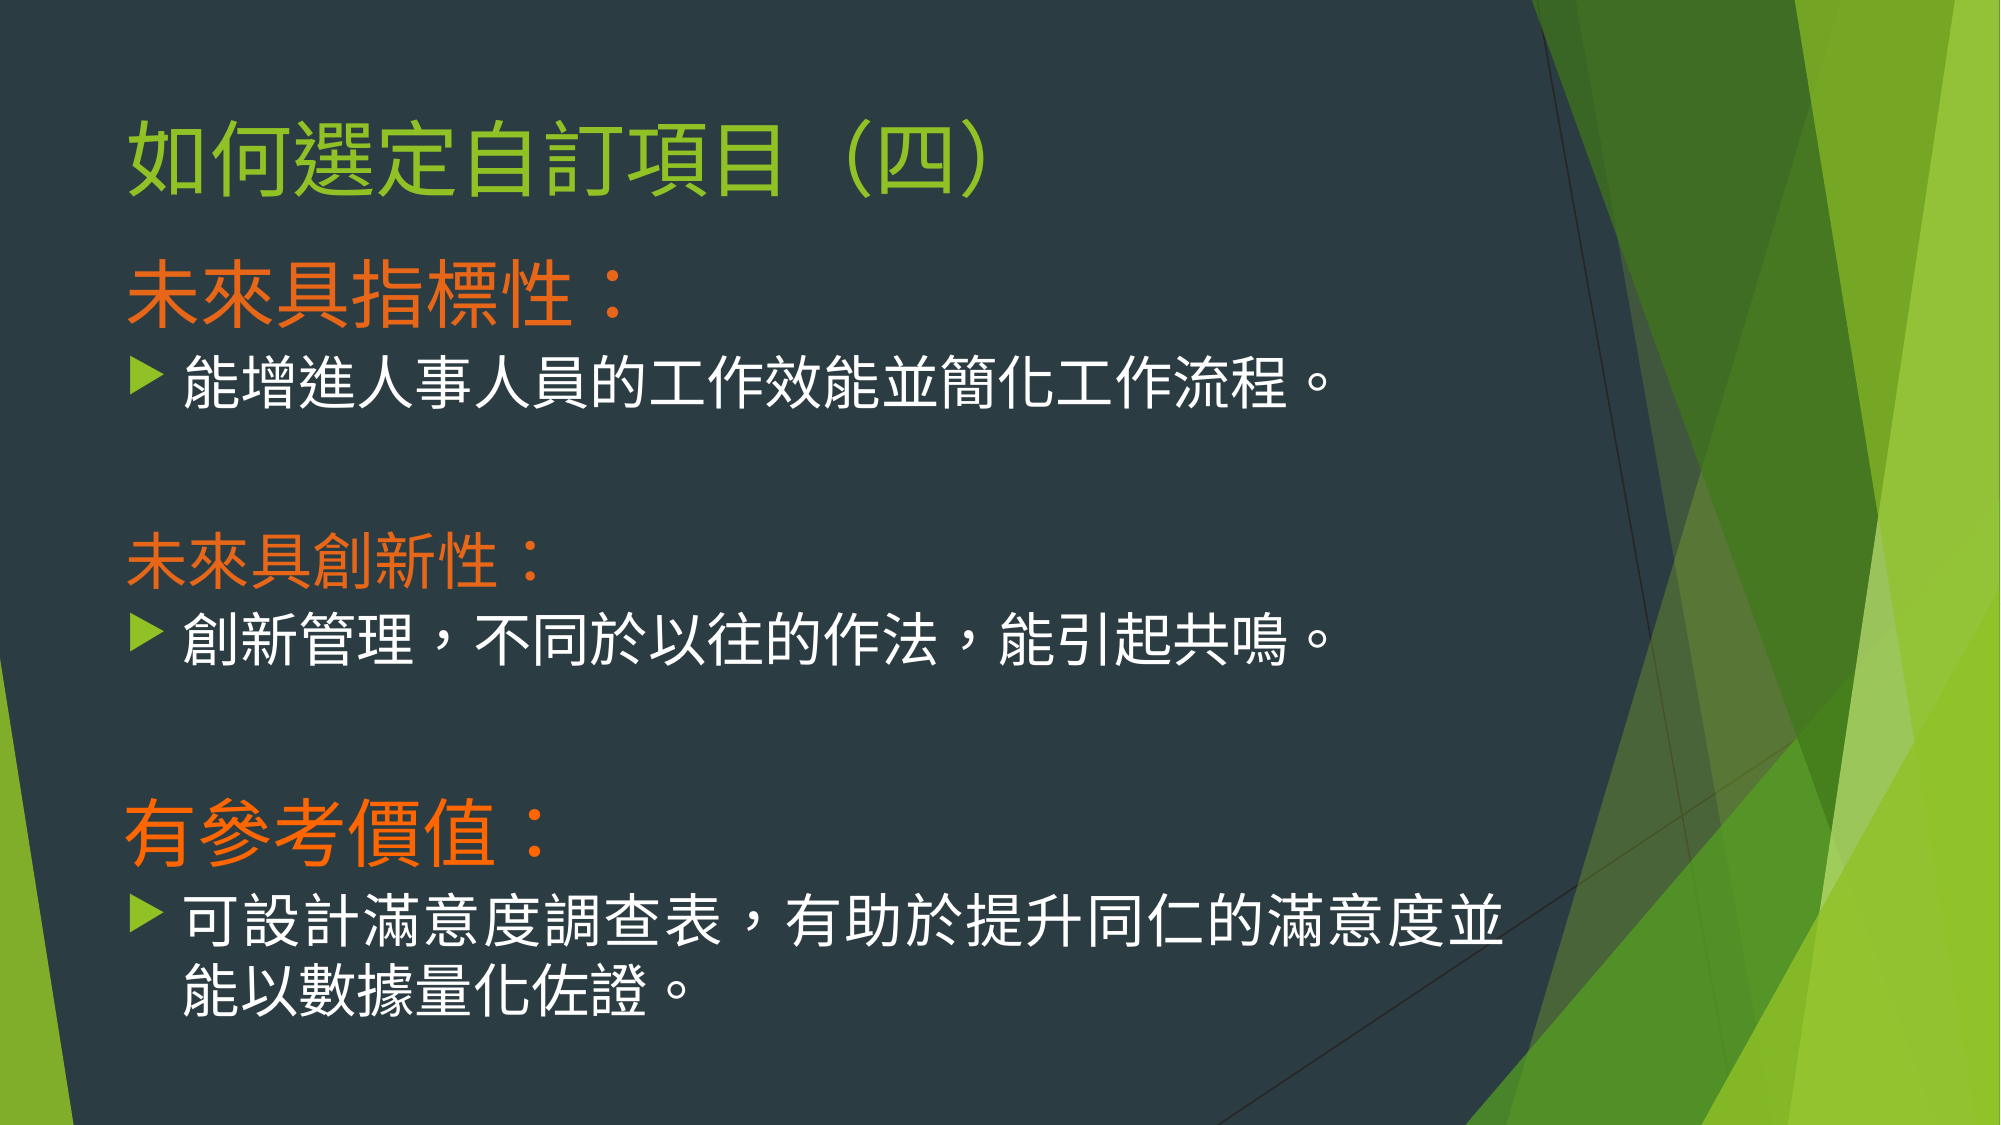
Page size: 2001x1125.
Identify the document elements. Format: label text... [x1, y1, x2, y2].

list 創新管理，不同於以往的作法，能引起共鳴。 [110, 595, 1522, 697]
list 未來具創新性： [110, 514, 1522, 595]
text_box 有參考價值： [108, 771, 1528, 892]
text_box 可設計滿意度調查表，有助於提升同仁的滿意度並能以數據量化佐證。 [110, 876, 1522, 1039]
title 如何選定自訂項目（四） [111, 99, 1522, 233]
list 未來具指標性： [110, 233, 1522, 338]
list 能增進人事人員的工作效能並簡化工作流程。 [110, 338, 1522, 472]
